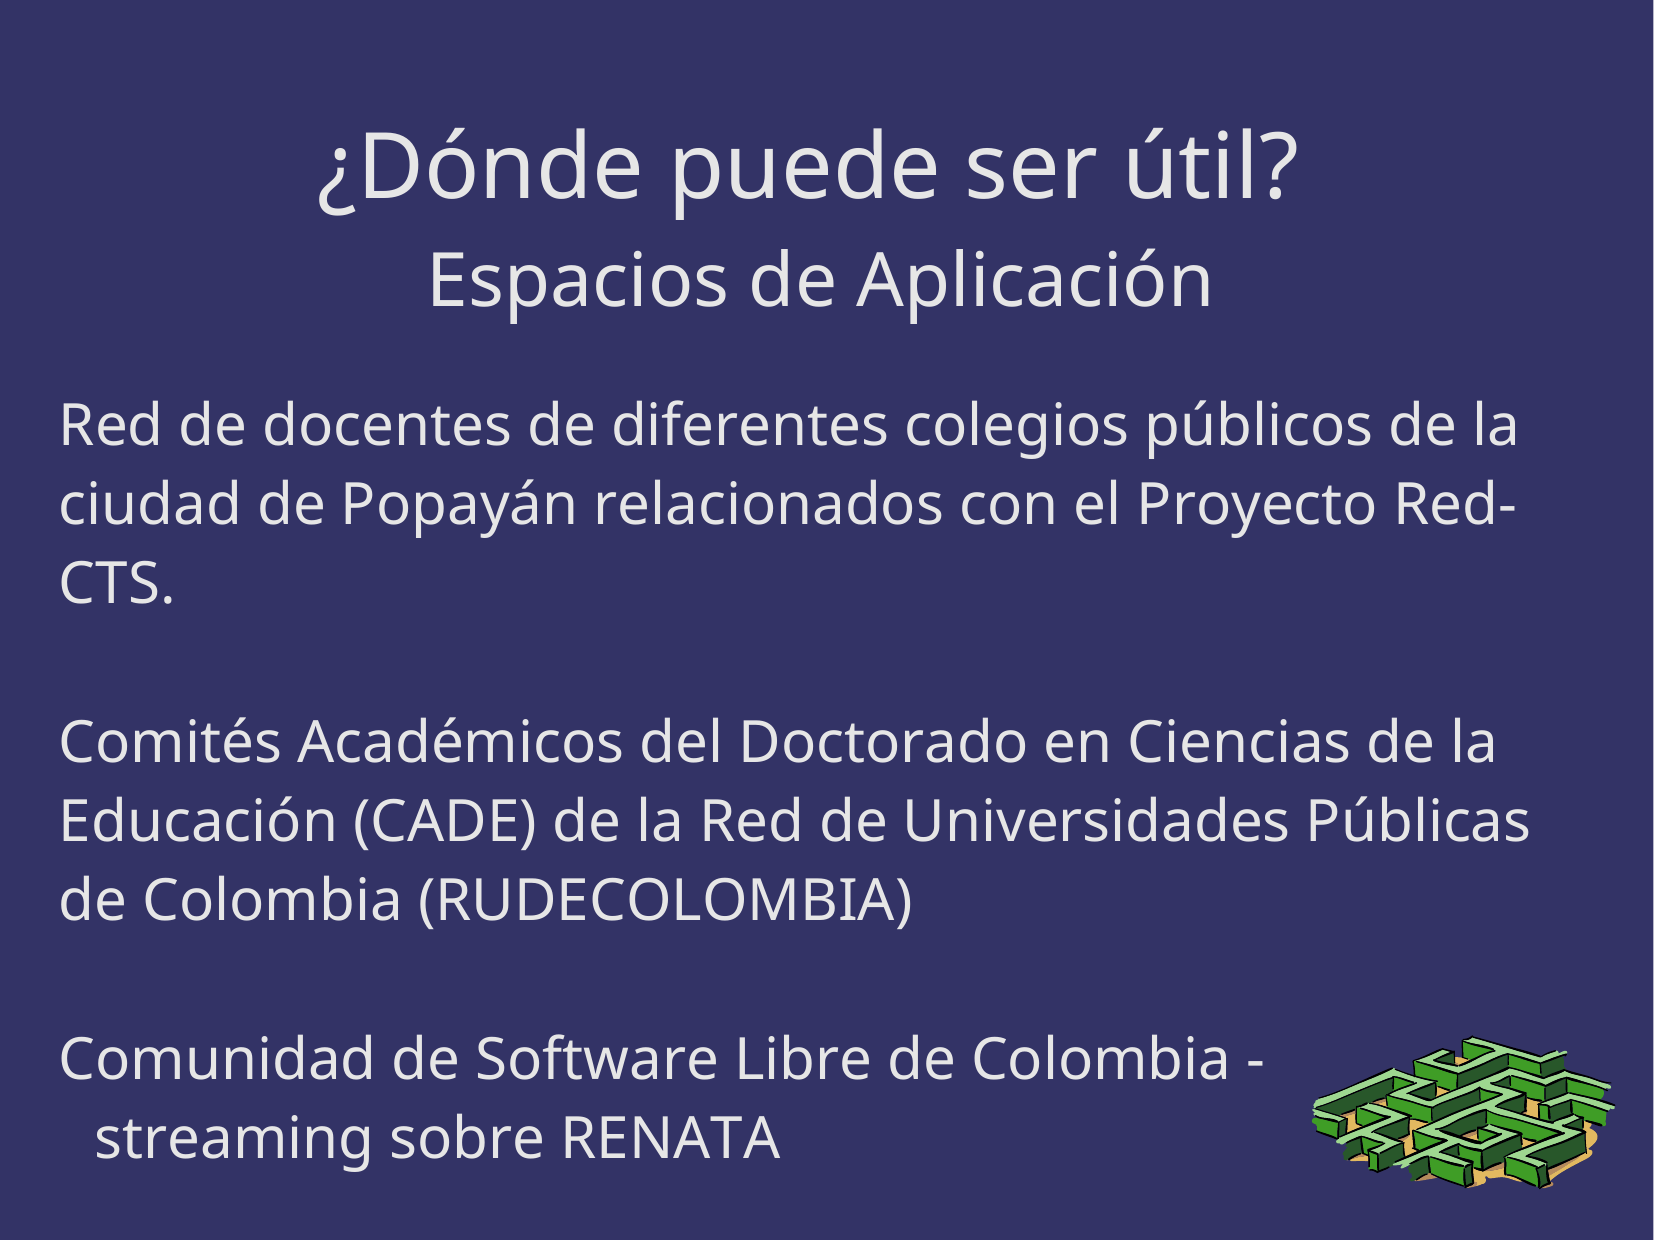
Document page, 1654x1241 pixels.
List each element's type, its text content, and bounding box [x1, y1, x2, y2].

title ¿Dónde puede ser útil? Espacios de Aplicación [76, 117, 1565, 312]
subtitle Red de docentes de diferentes colegios públicos de la ciudad de Popayán relacionados con el Proyecto Red-CTS. Comités Académicos del Doctorado en Ciencias de la Educación (CADE) de la Red de Universidades Públicas de Colombia (RUDECOLOMBIA) Comunidad de Software Libre de Colombia - streaming sobre RENATA [59, 377, 1548, 1182]
